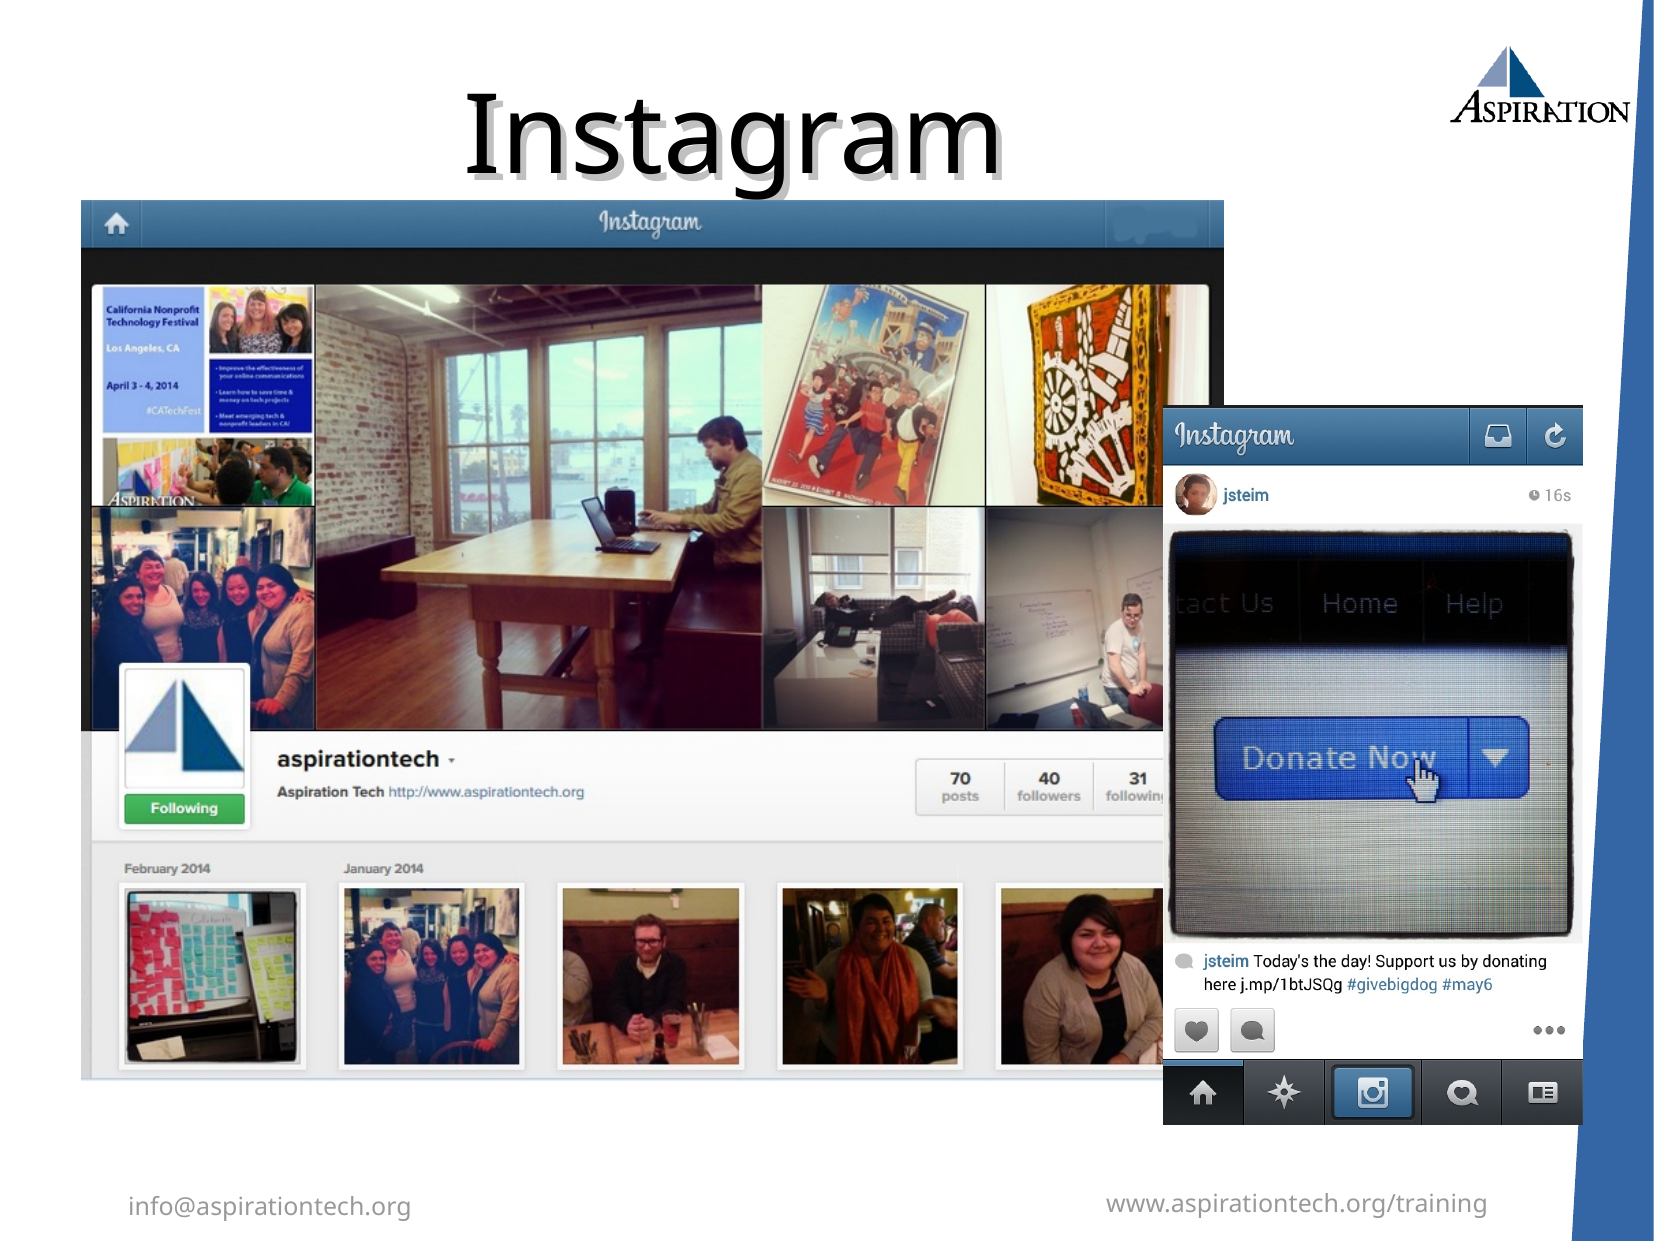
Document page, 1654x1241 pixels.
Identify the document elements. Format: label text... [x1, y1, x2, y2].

picture [1450, 46, 1631, 132]
title Instagram [54, 21, 1415, 227]
picture [81, 200, 1583, 1125]
